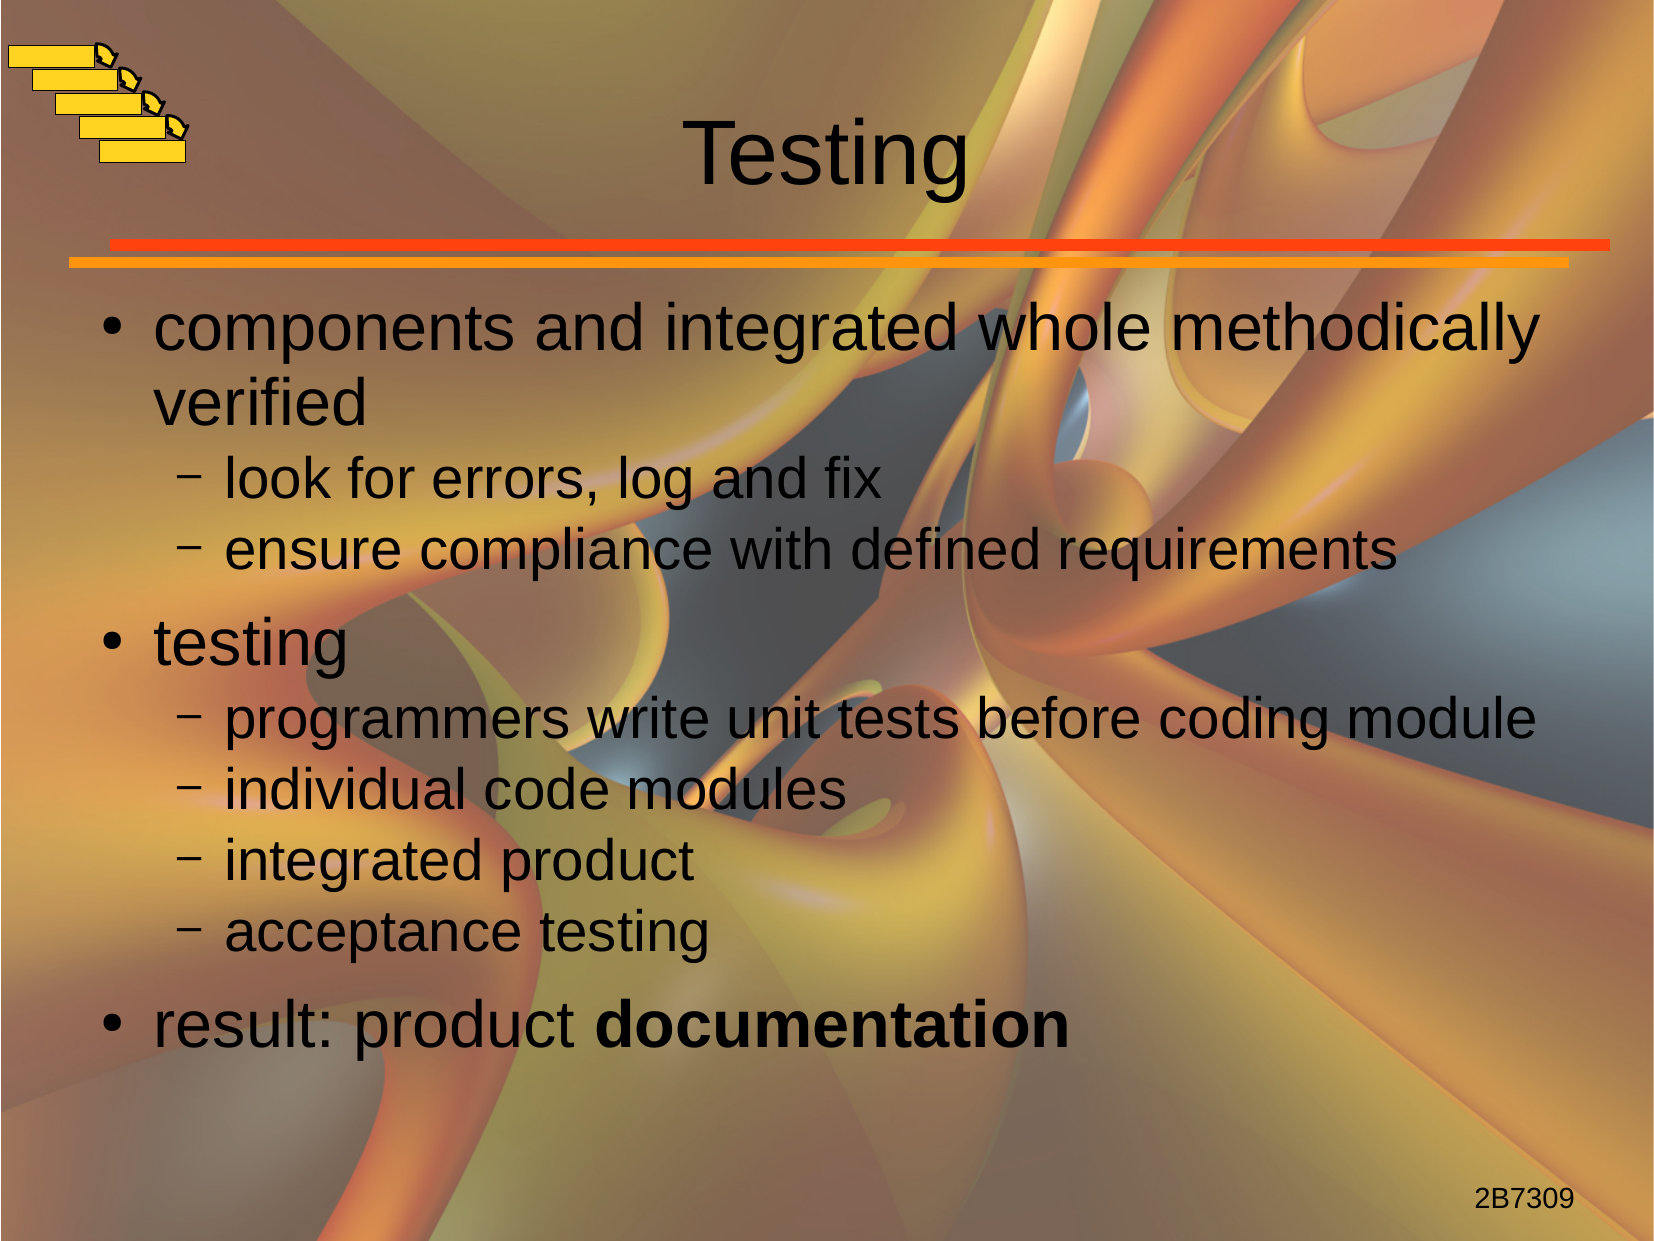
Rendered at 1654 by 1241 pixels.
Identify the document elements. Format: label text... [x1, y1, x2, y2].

list components and integrated whole methodically verified look for errors, log and fix ensure compliance with defined requirements testing programmers write unit tests before coding module individual code modules integrated product acceptance testing result: product documentation [82, 290, 1571, 1144]
text_box [79, 91, 189, 163]
text_box [96, 43, 118, 68]
title Testing [82, 56, 1571, 250]
text_box [8, 45, 95, 68]
text_box [55, 93, 142, 115]
text_box [119, 68, 141, 92]
text_box [32, 69, 118, 91]
